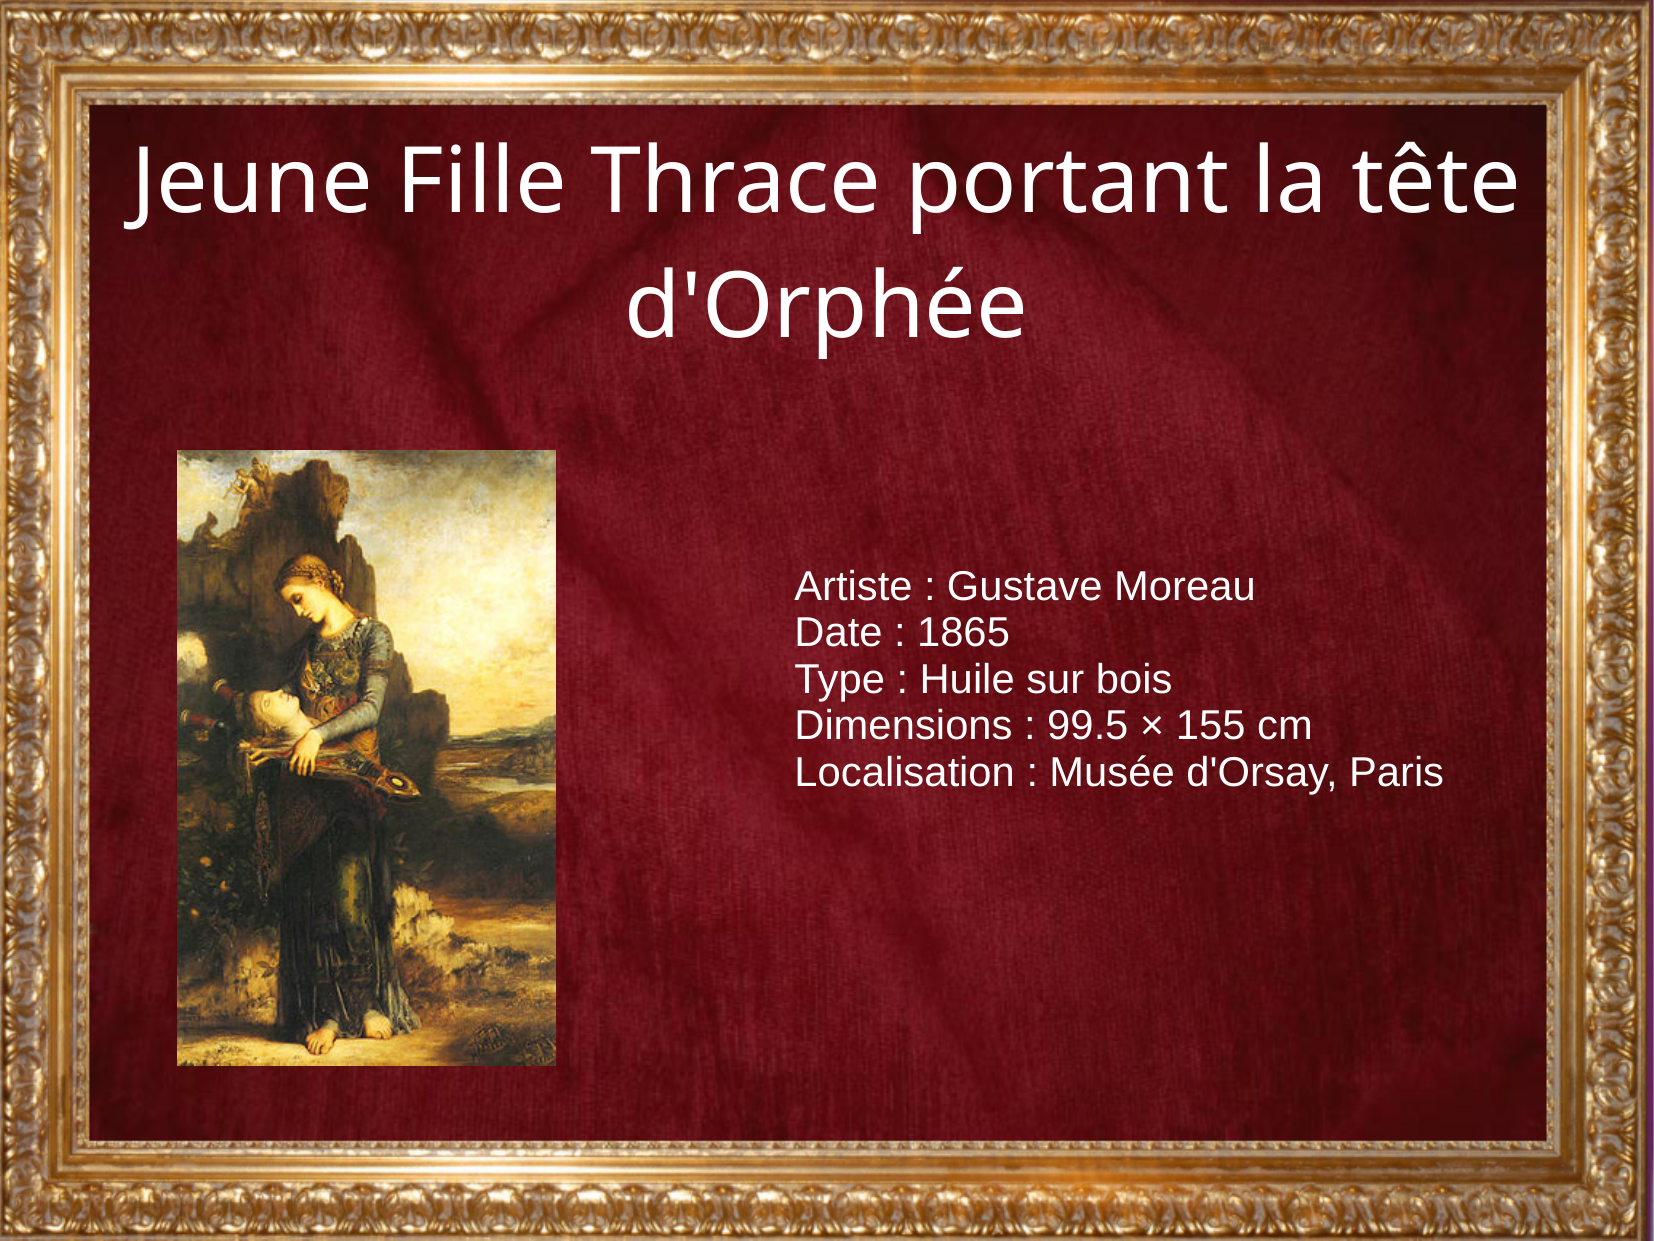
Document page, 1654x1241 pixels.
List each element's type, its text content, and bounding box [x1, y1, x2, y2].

title Jeune Fille Thrace portant la tête d'Orphée [82, 107, 1571, 497]
picture [0, 0, 1654, 1241]
text_box Artiste : Gustave Moreau Date : 1865 Type : Huile sur bois Dimensions : 99.5 × 155 cm Localisation : Musée d'Orsay, Paris [779, 555, 1512, 990]
